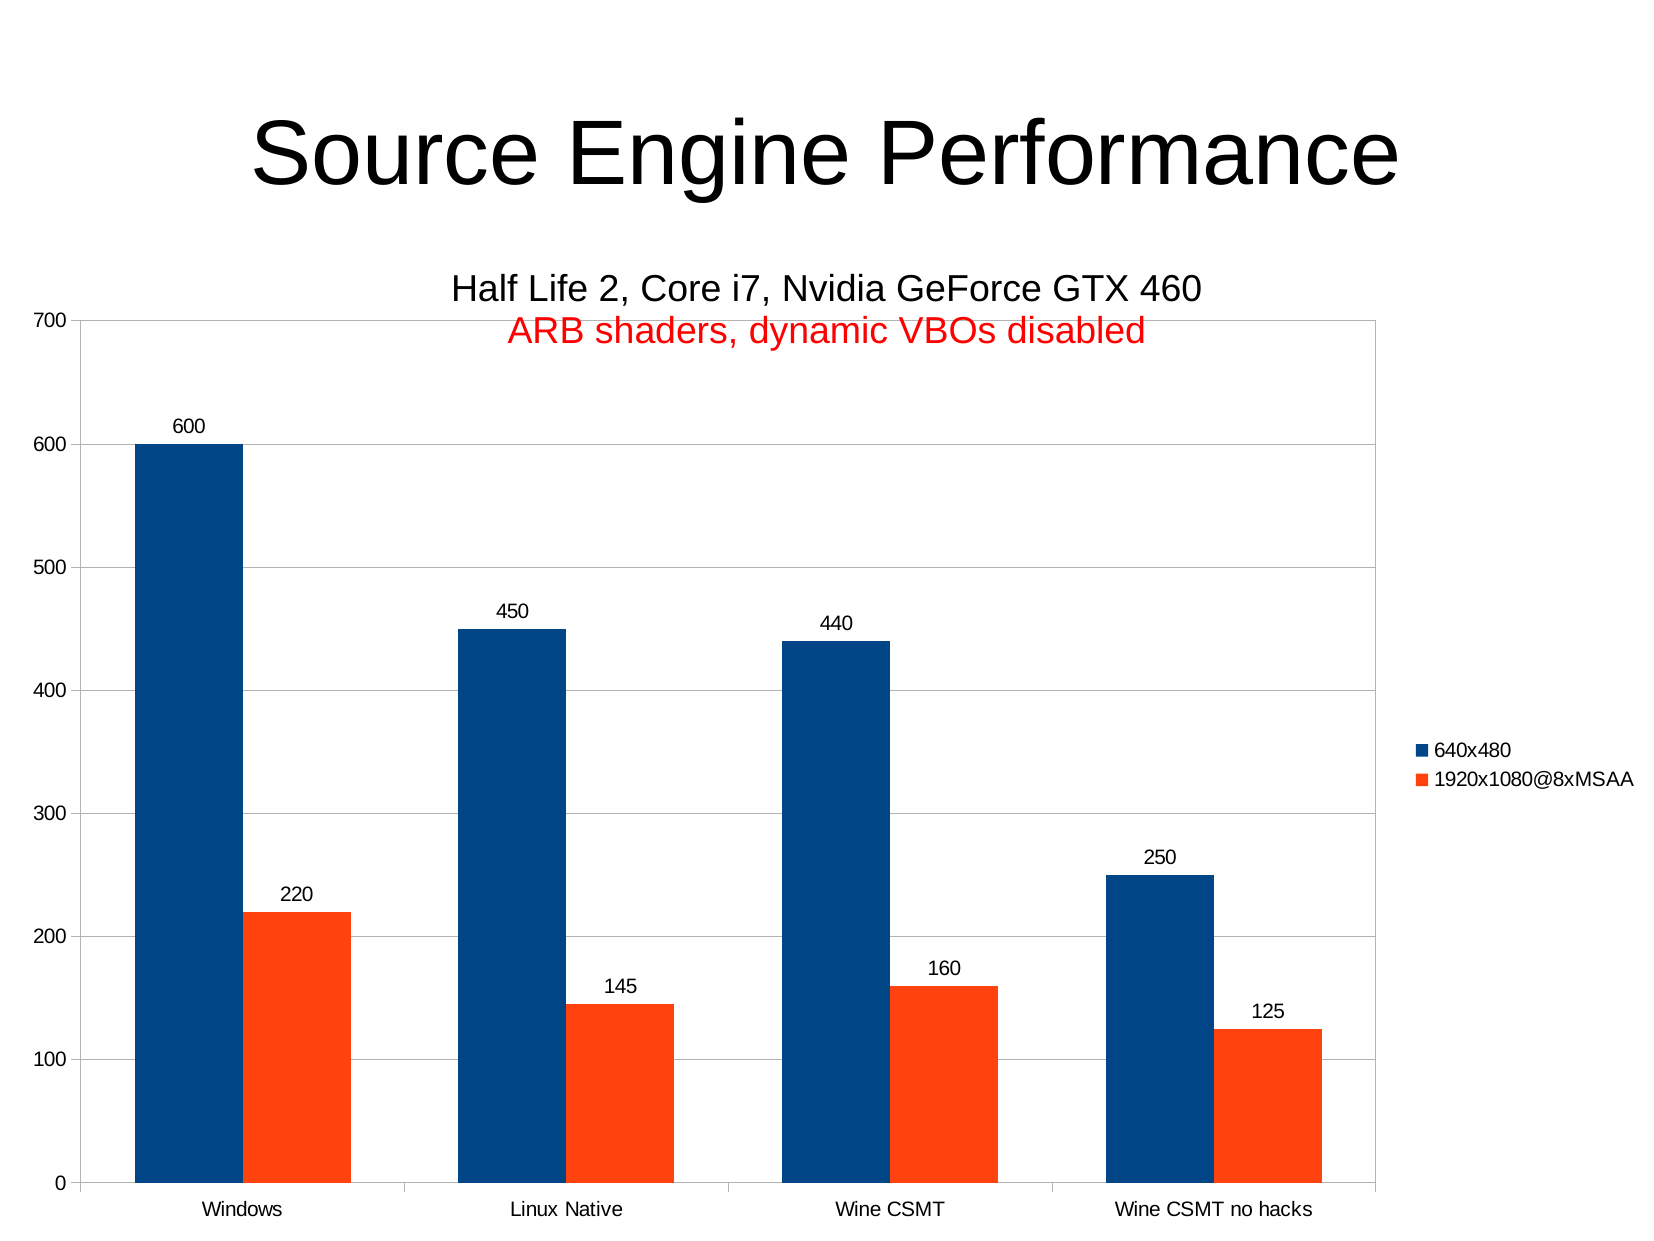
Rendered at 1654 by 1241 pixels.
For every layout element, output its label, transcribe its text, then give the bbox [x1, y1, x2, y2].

title Source Engine Performance [82, 49, 1571, 257]
text_box Half Life 2, Core i7, Nvidia GeForce GTX 460 ARB shaders, dynamic VBOs disabled [0, 259, 1654, 359]
chart [0, 359, 1654, 1241]
